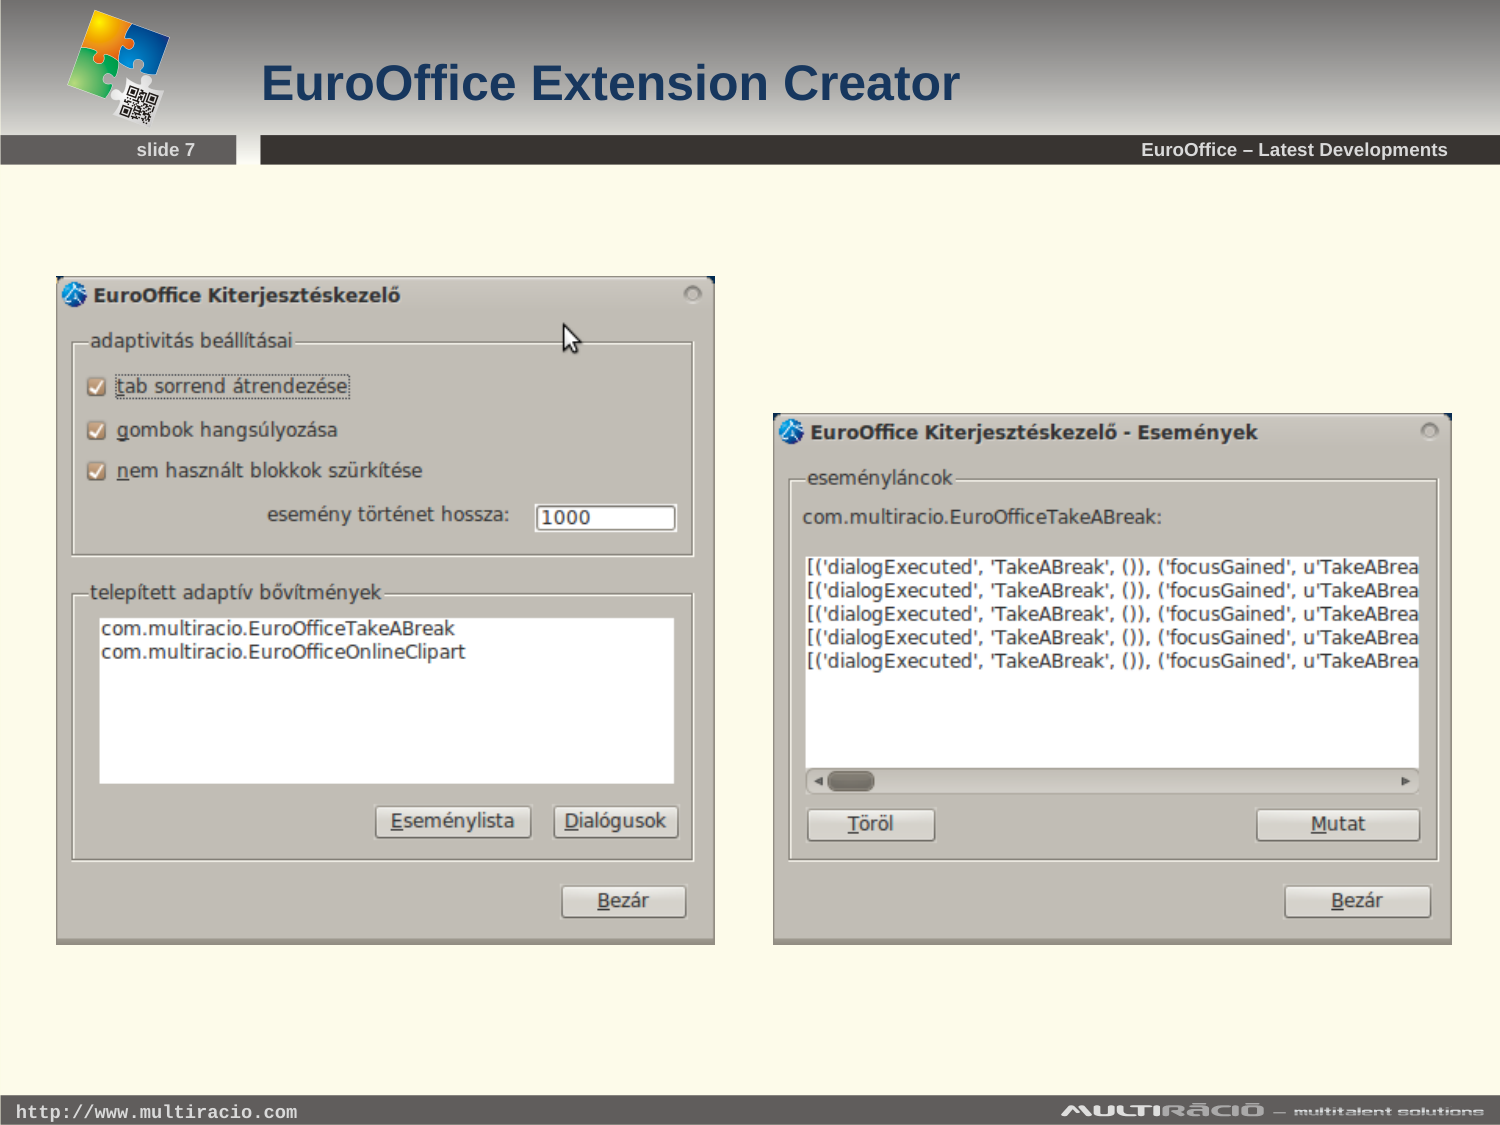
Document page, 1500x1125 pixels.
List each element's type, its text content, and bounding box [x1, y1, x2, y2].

title EuroOffice Extension Creator [246, 35, 1397, 111]
text_box EuroOffice – Latest Developments [304, 137, 1468, 161]
picture [0, 0, 1500, 1125]
text_box slide <number> [58, 137, 211, 161]
